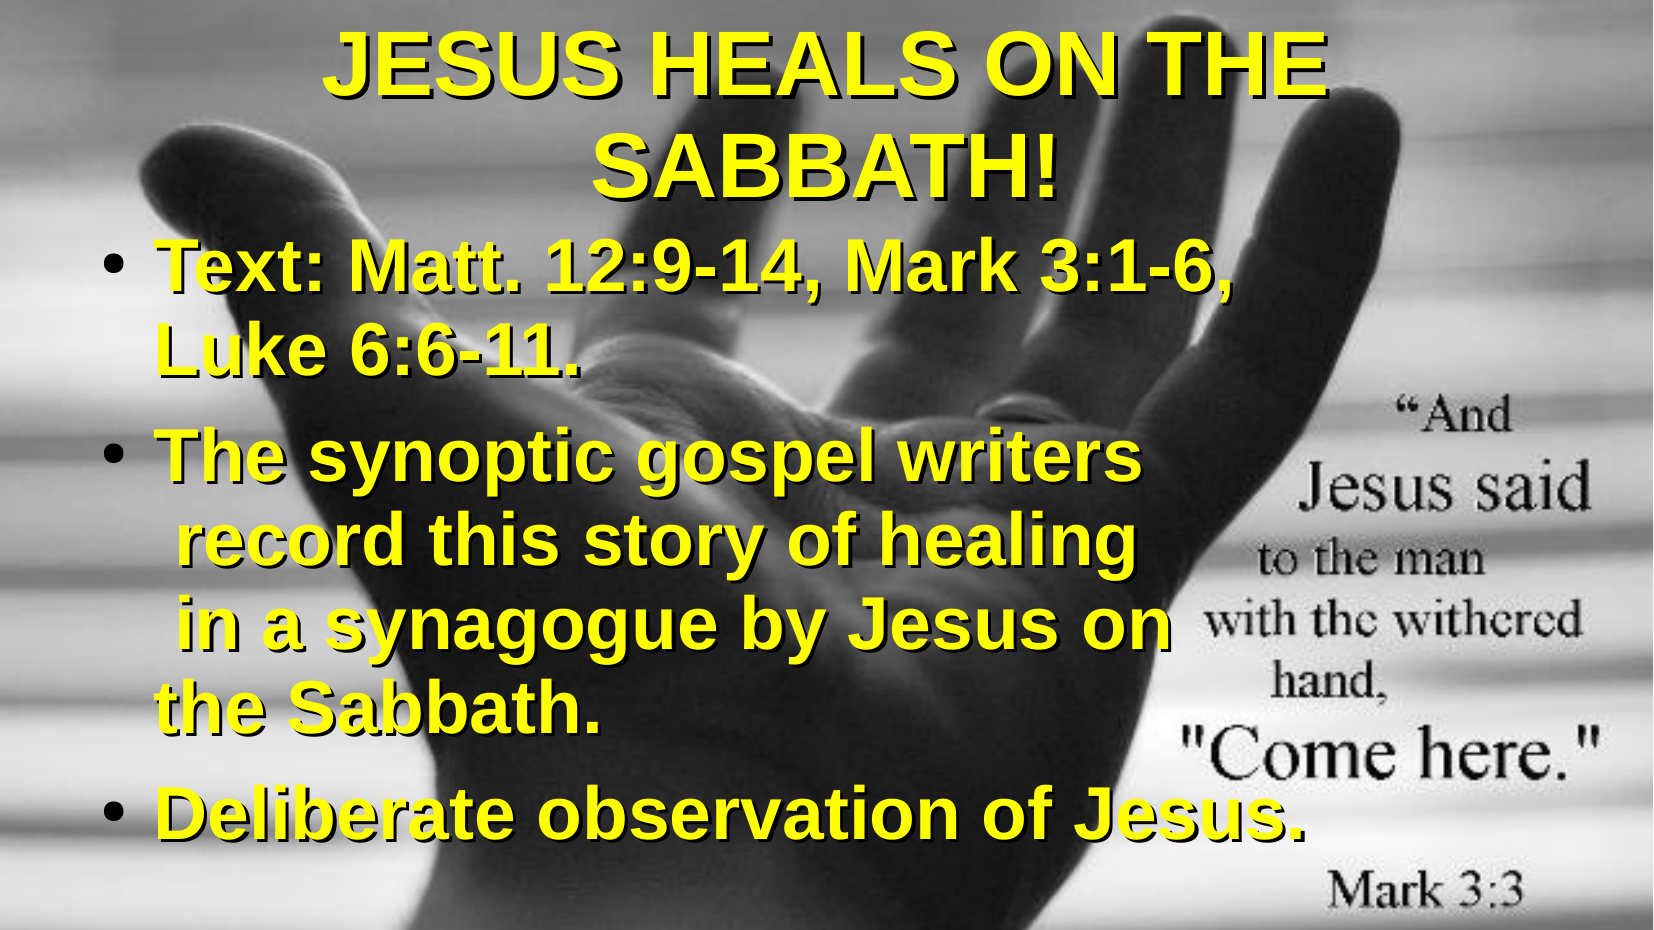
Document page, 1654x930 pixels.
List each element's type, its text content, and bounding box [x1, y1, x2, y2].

list Text: Matt. 12:9-14, Mark 3:1-6, Luke 6:6-11. The synoptic gospel writers record this story of healing in a synagogue by Jesus on the Sabbath. Deliberate observation of Jesus. [82, 223, 1571, 915]
title JESUS HEALS ON THE SABBATH! [82, 12, 1571, 217]
picture [0, 0, 1654, 930]
